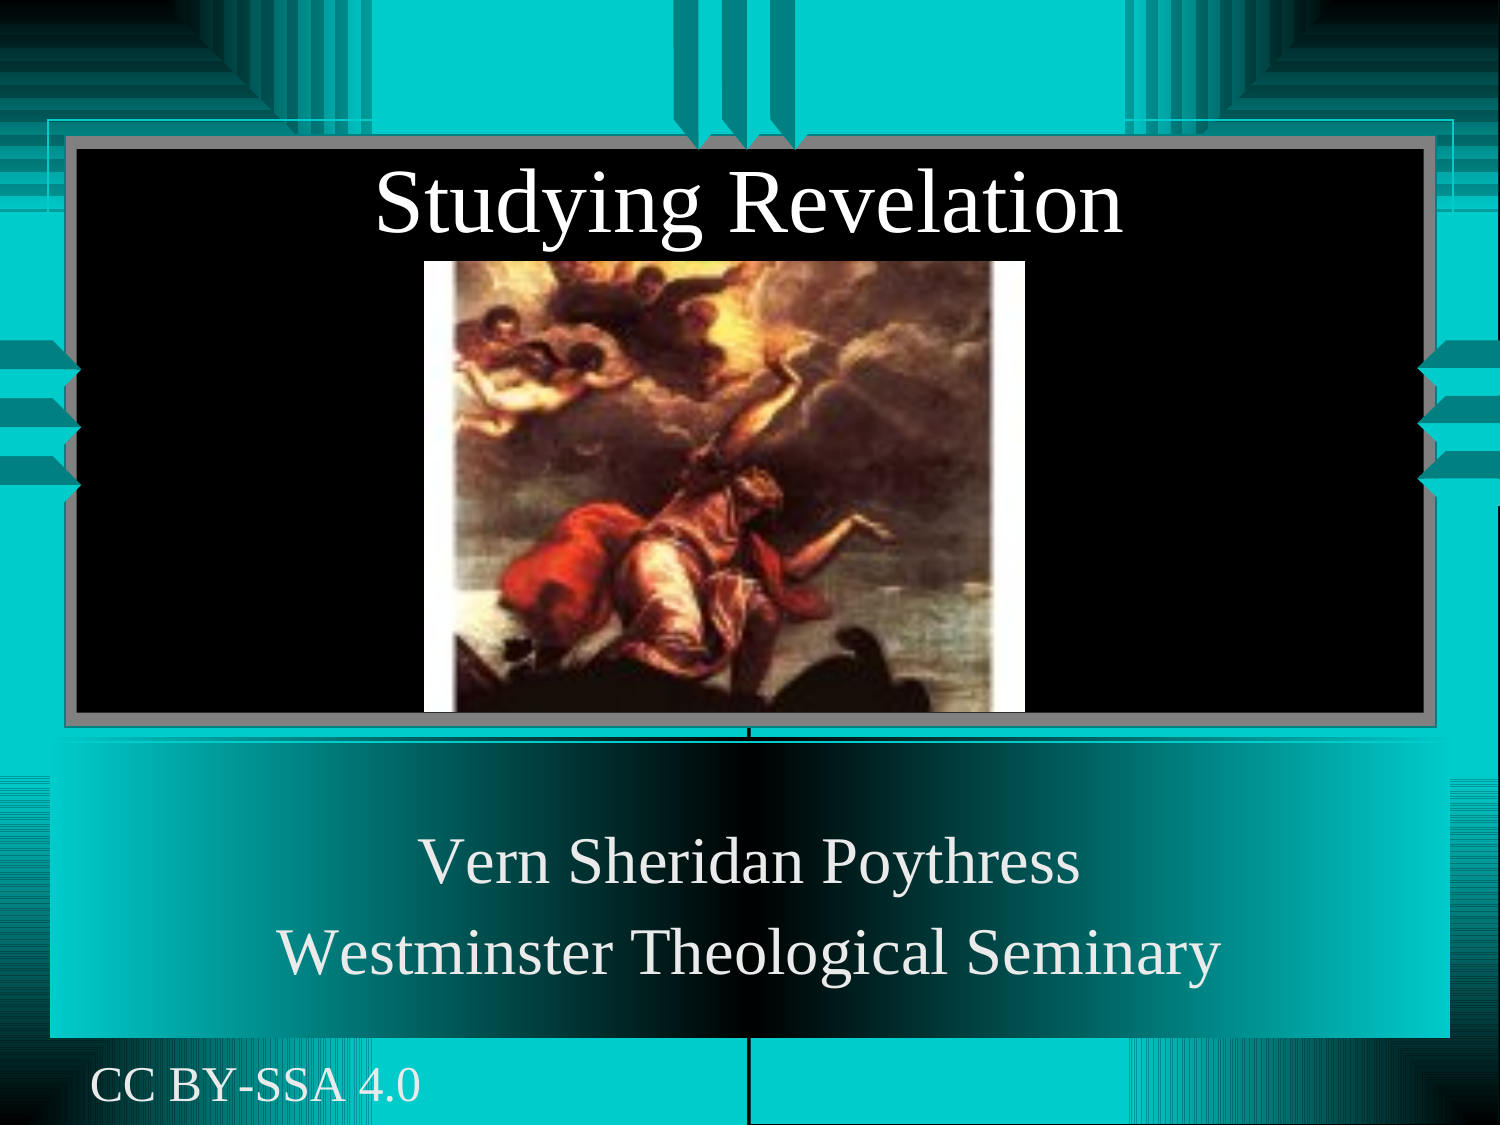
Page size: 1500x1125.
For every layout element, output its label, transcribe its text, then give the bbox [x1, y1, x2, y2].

subtitle Vern Sheridan Poythress Westminster Theological Seminary [225, 762, 1276, 1051]
title Studying Revelation [112, 107, 1388, 295]
picture [424, 261, 1025, 712]
text_box CC BY-SSA 4.0 [75, 1050, 488, 1121]
